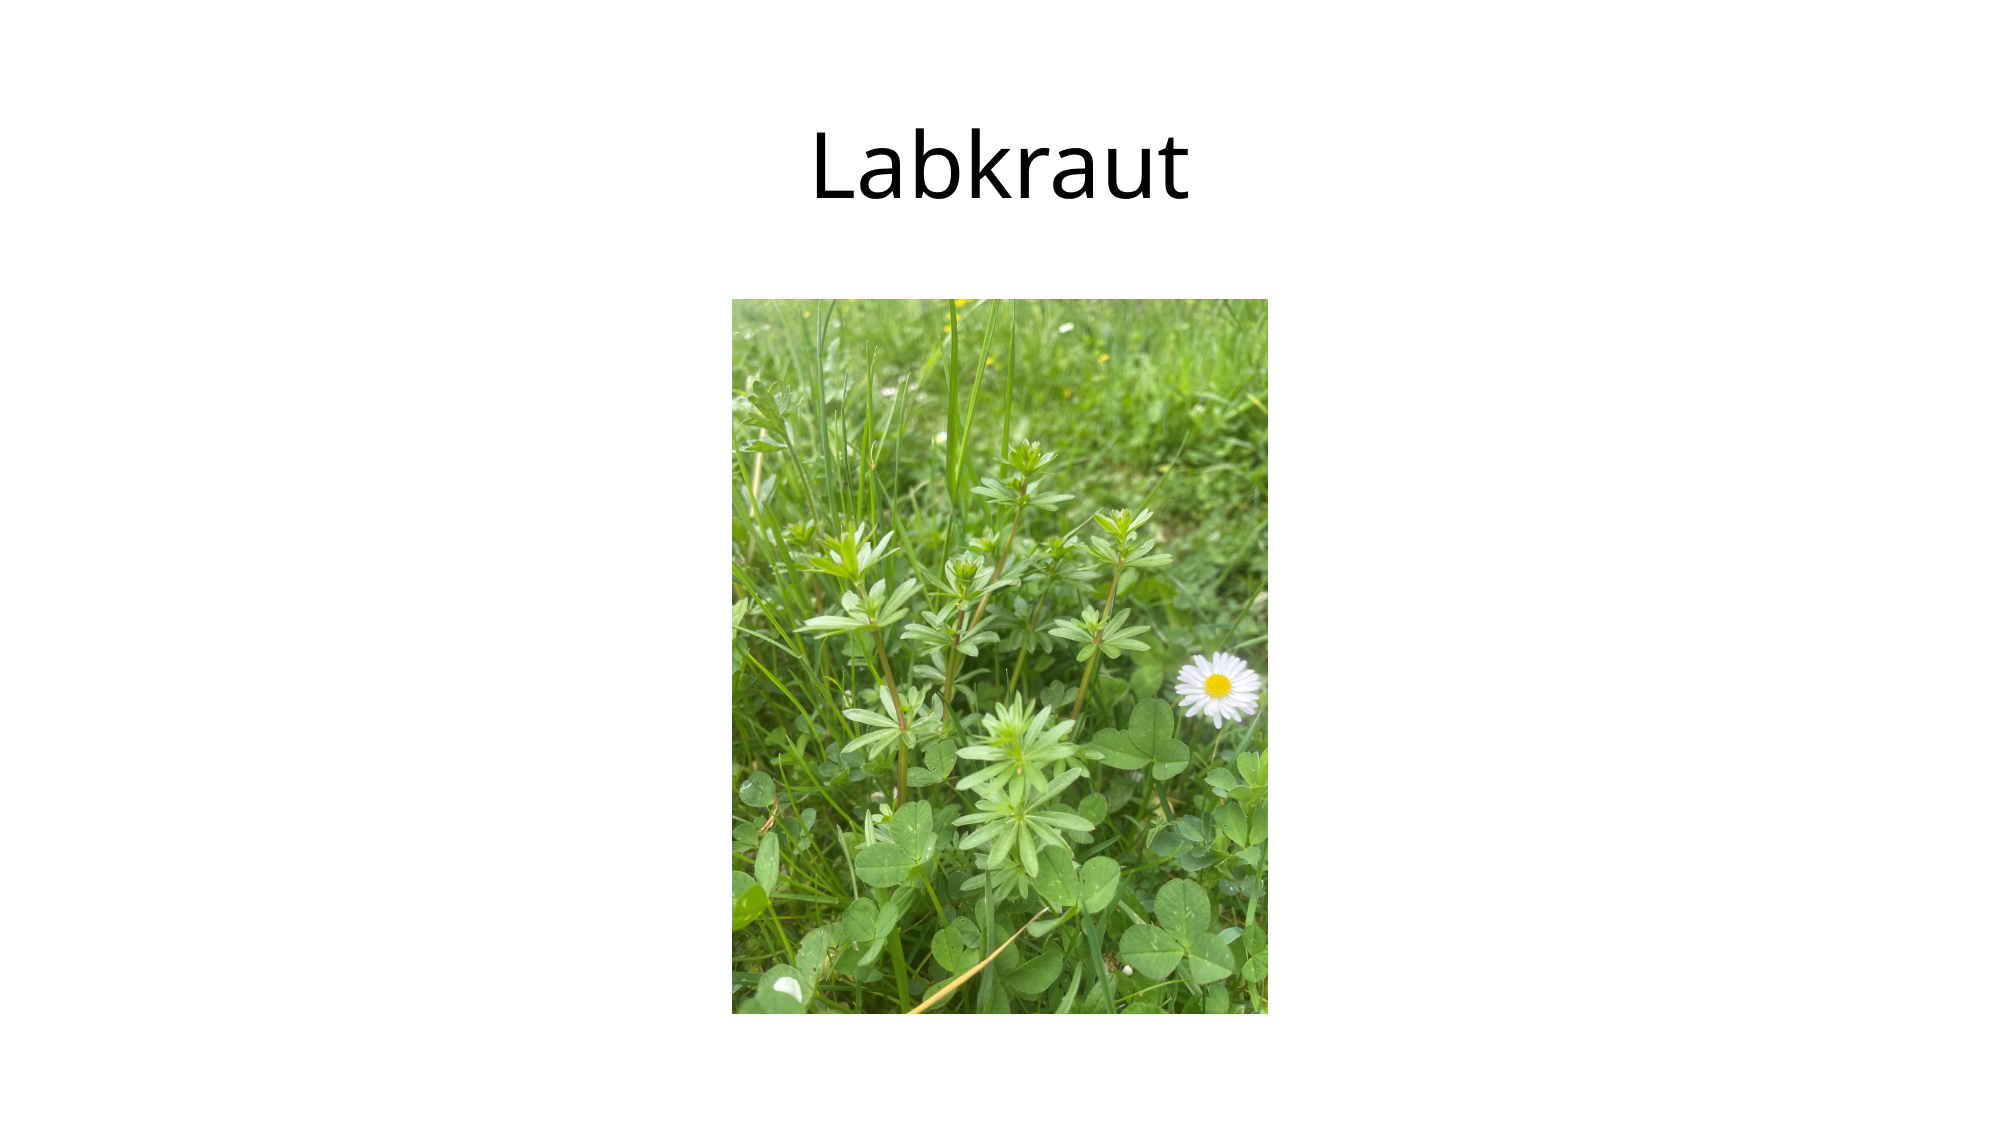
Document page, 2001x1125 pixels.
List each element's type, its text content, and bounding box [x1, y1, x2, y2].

picture [732, 299, 1268, 1014]
title Labkraut [137, 59, 1863, 278]
